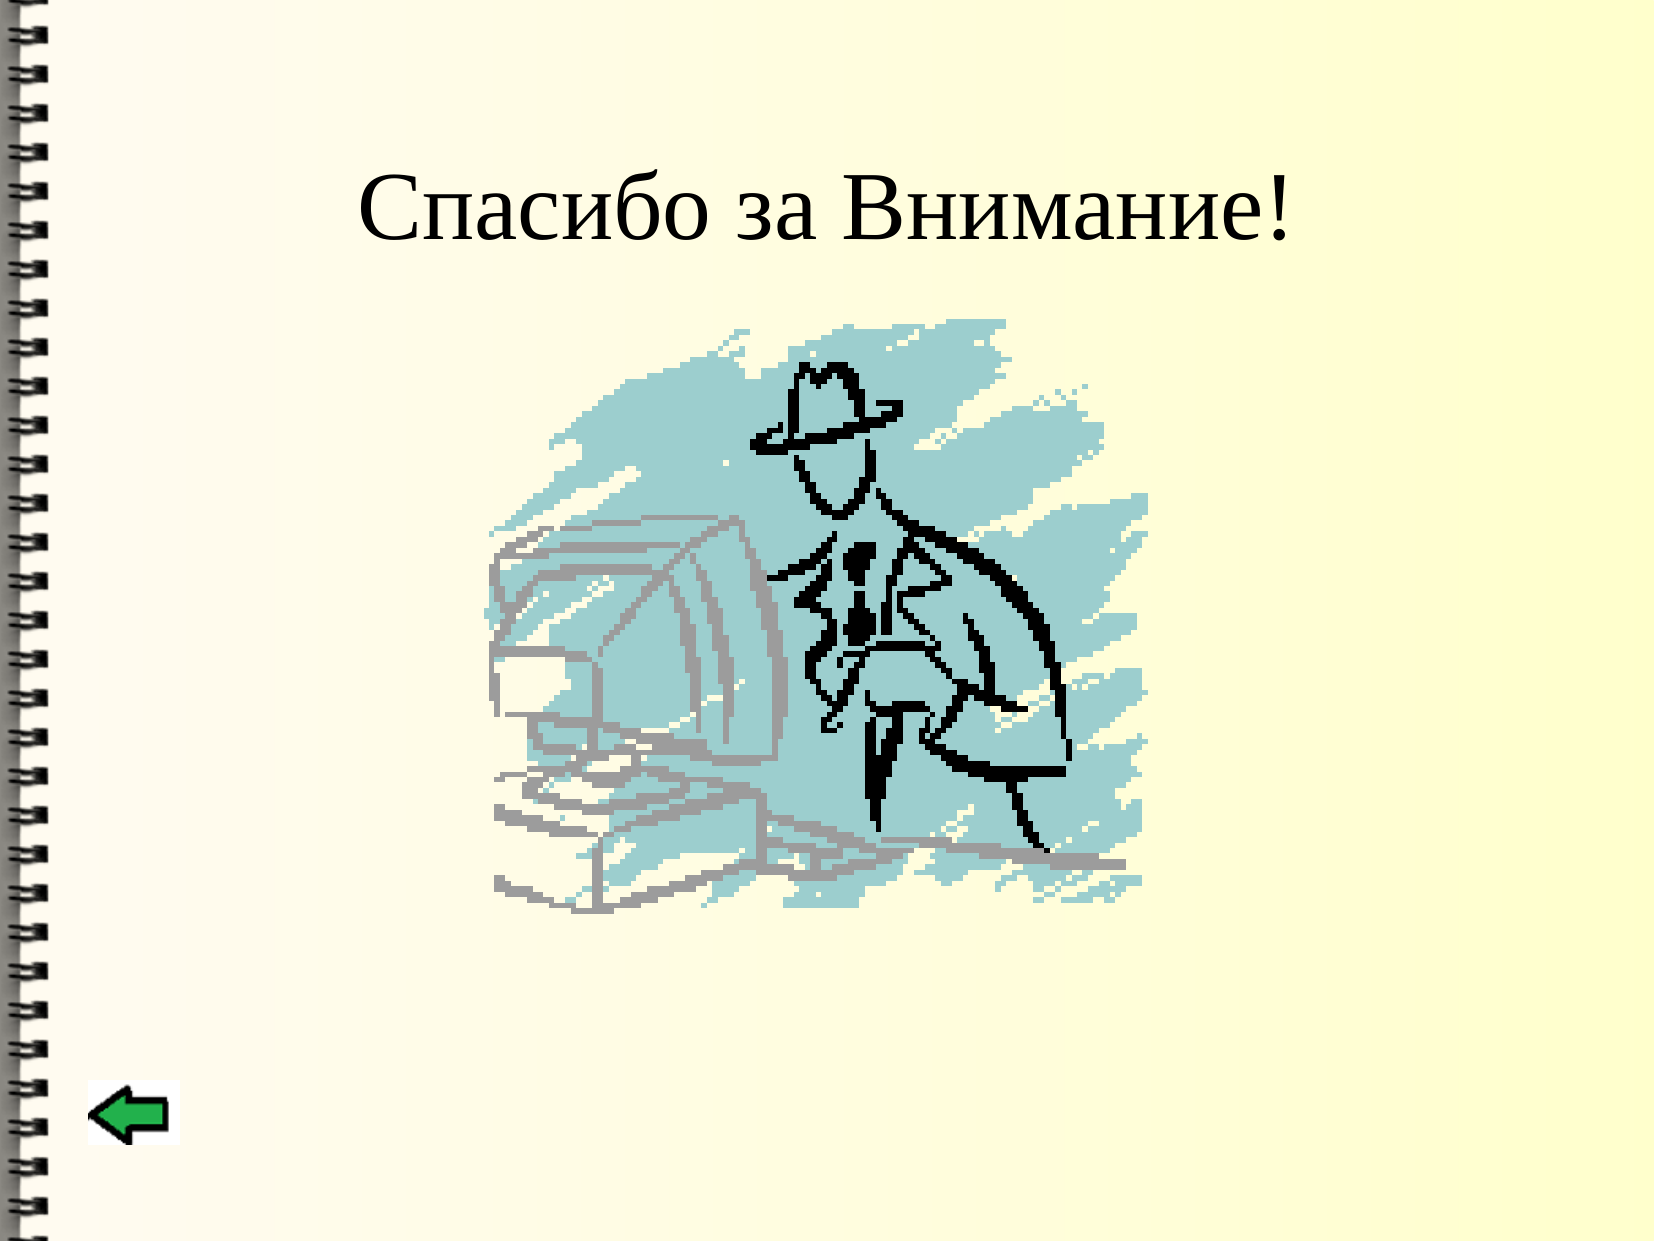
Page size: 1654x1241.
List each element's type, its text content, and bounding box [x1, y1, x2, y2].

picture [0, 0, 1654, 1241]
title Спасибо за Внимание! [121, 102, 1534, 310]
picture [88, 1080, 180, 1145]
picture [484, 319, 1170, 914]
